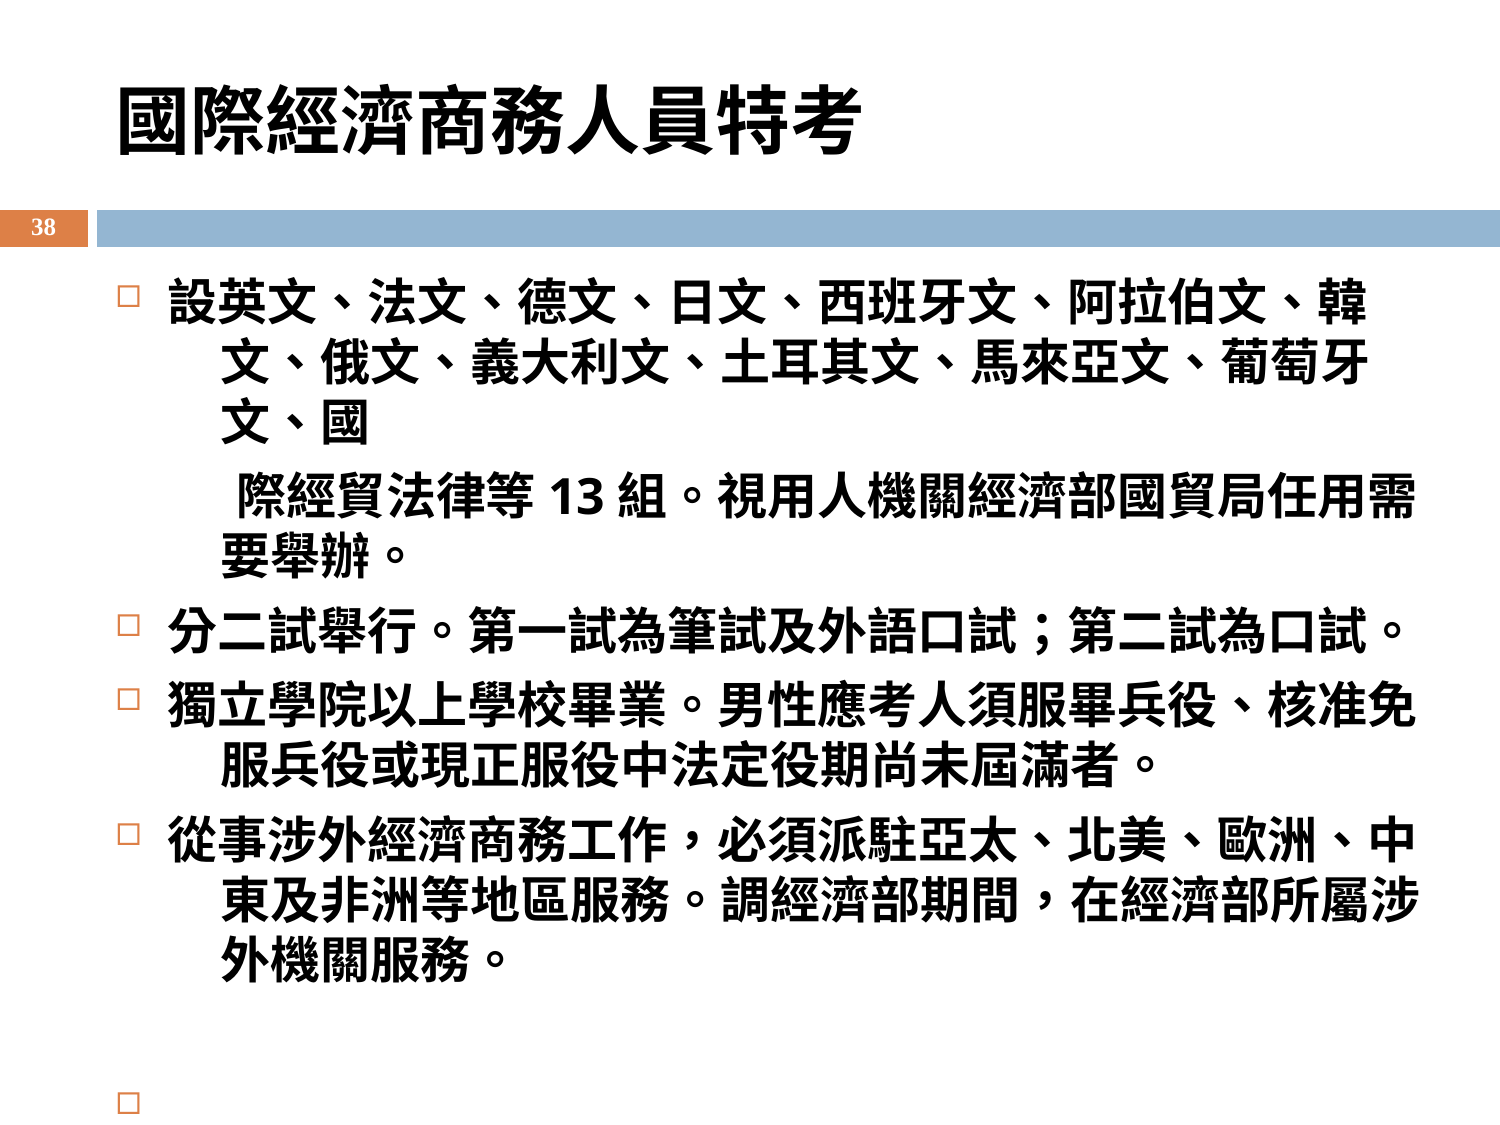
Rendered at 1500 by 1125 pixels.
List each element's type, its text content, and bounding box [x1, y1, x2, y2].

title 國際經濟商務人員特考 [100, 37, 1438, 201]
text_box 37 [0, 208, 88, 249]
list 設英文、法文、德文、日文、西班牙文、阿拉伯文、韓文、俄文、義大利文、土耳其文、馬來亞文、葡萄牙文、國 際經貿法律等13組。視用人機關經濟部國貿局任用需要舉辦。 分二試舉行。第一試為筆試及外語口試；第二試為口試。 獨立學院以上學校畢業。男性應考人須服畢兵役、核准免服兵役或現正服役中法定役期尚未屆滿者。 從事涉外經濟商務工作，必須派駐亞太、北美、歐洲、中東及非洲等地區服務。調經濟部期間，在經濟部所屬涉外機關服務。 [100, 262, 1438, 1000]
